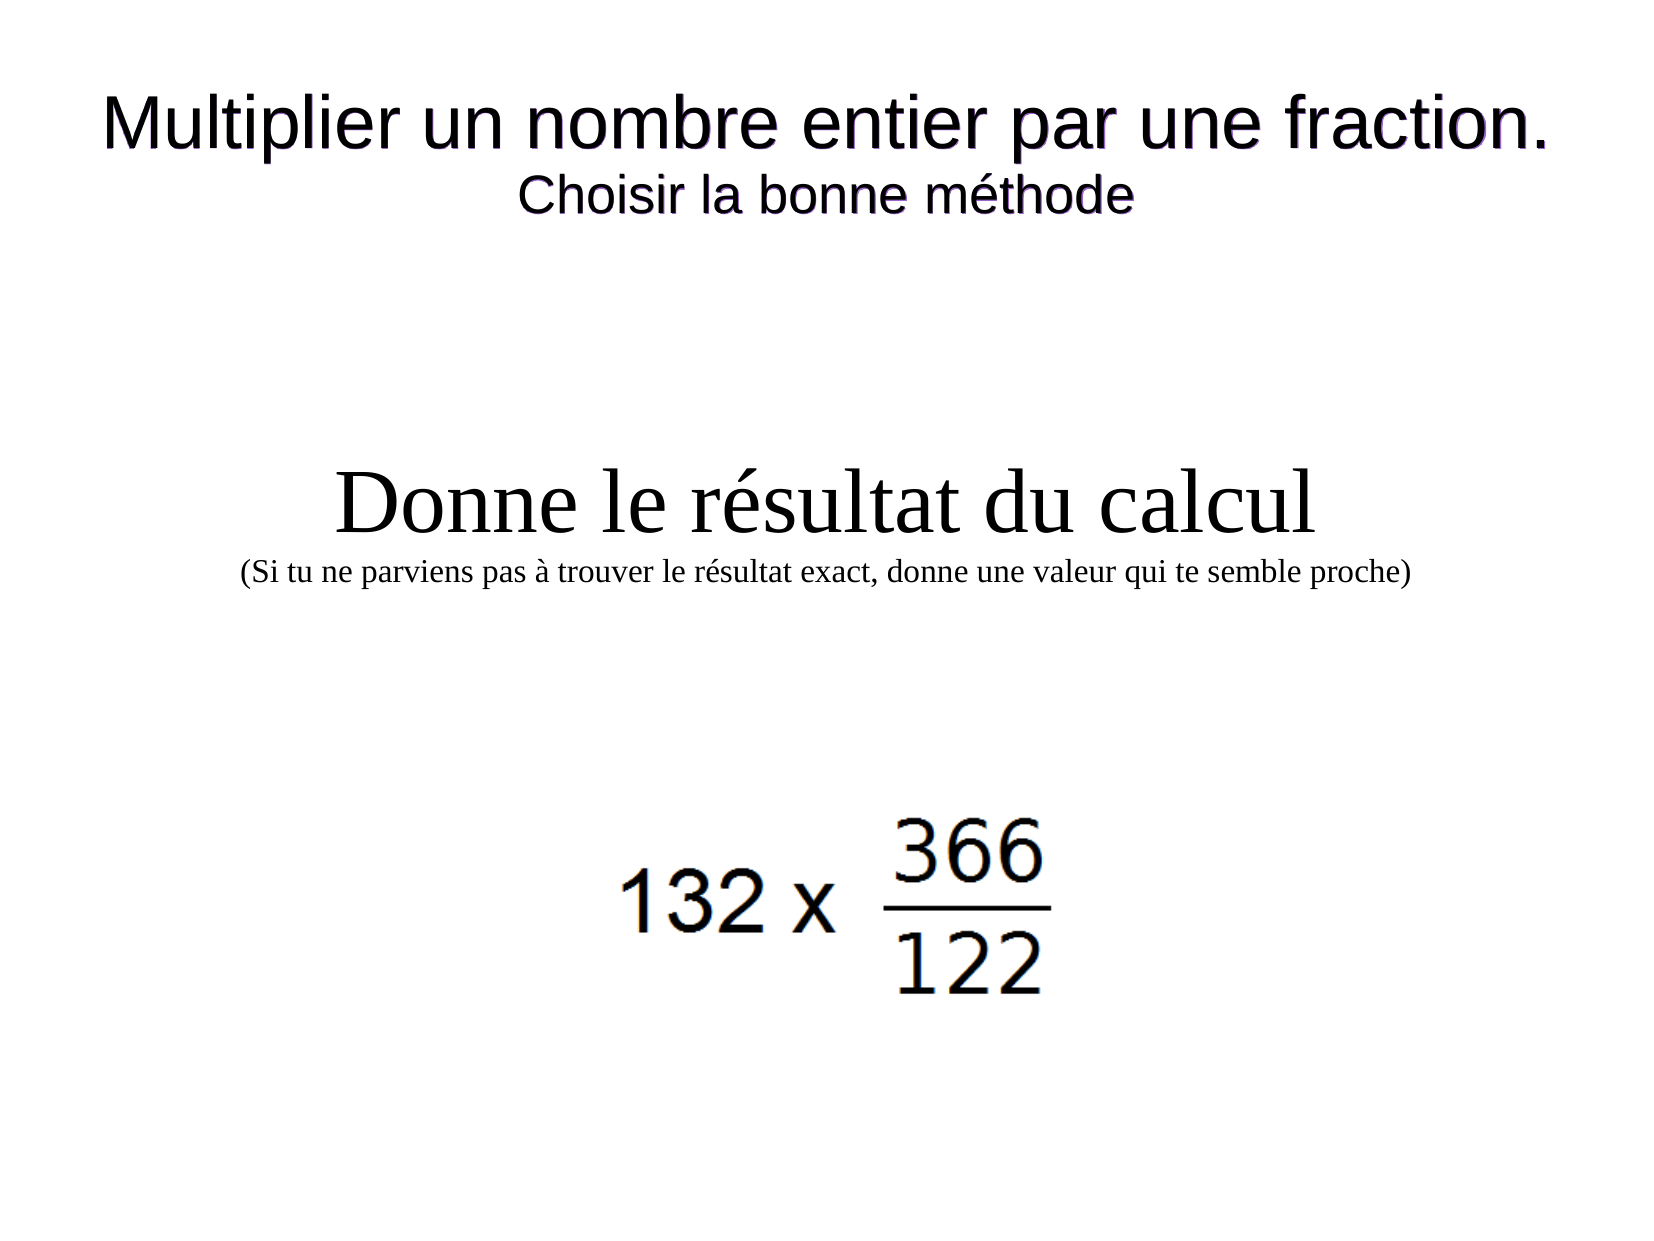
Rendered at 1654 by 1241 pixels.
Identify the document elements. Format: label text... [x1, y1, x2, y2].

title Multiplier un nombre entier par une fraction. Choisir la bonne méthode [82, 49, 1571, 257]
subtitle Donne le résultat du calcul (Si tu ne parviens pas à trouver le résultat exact, donne une valeur qui te semble proche) [82, 300, 1571, 1120]
picture [602, 779, 1078, 1038]
